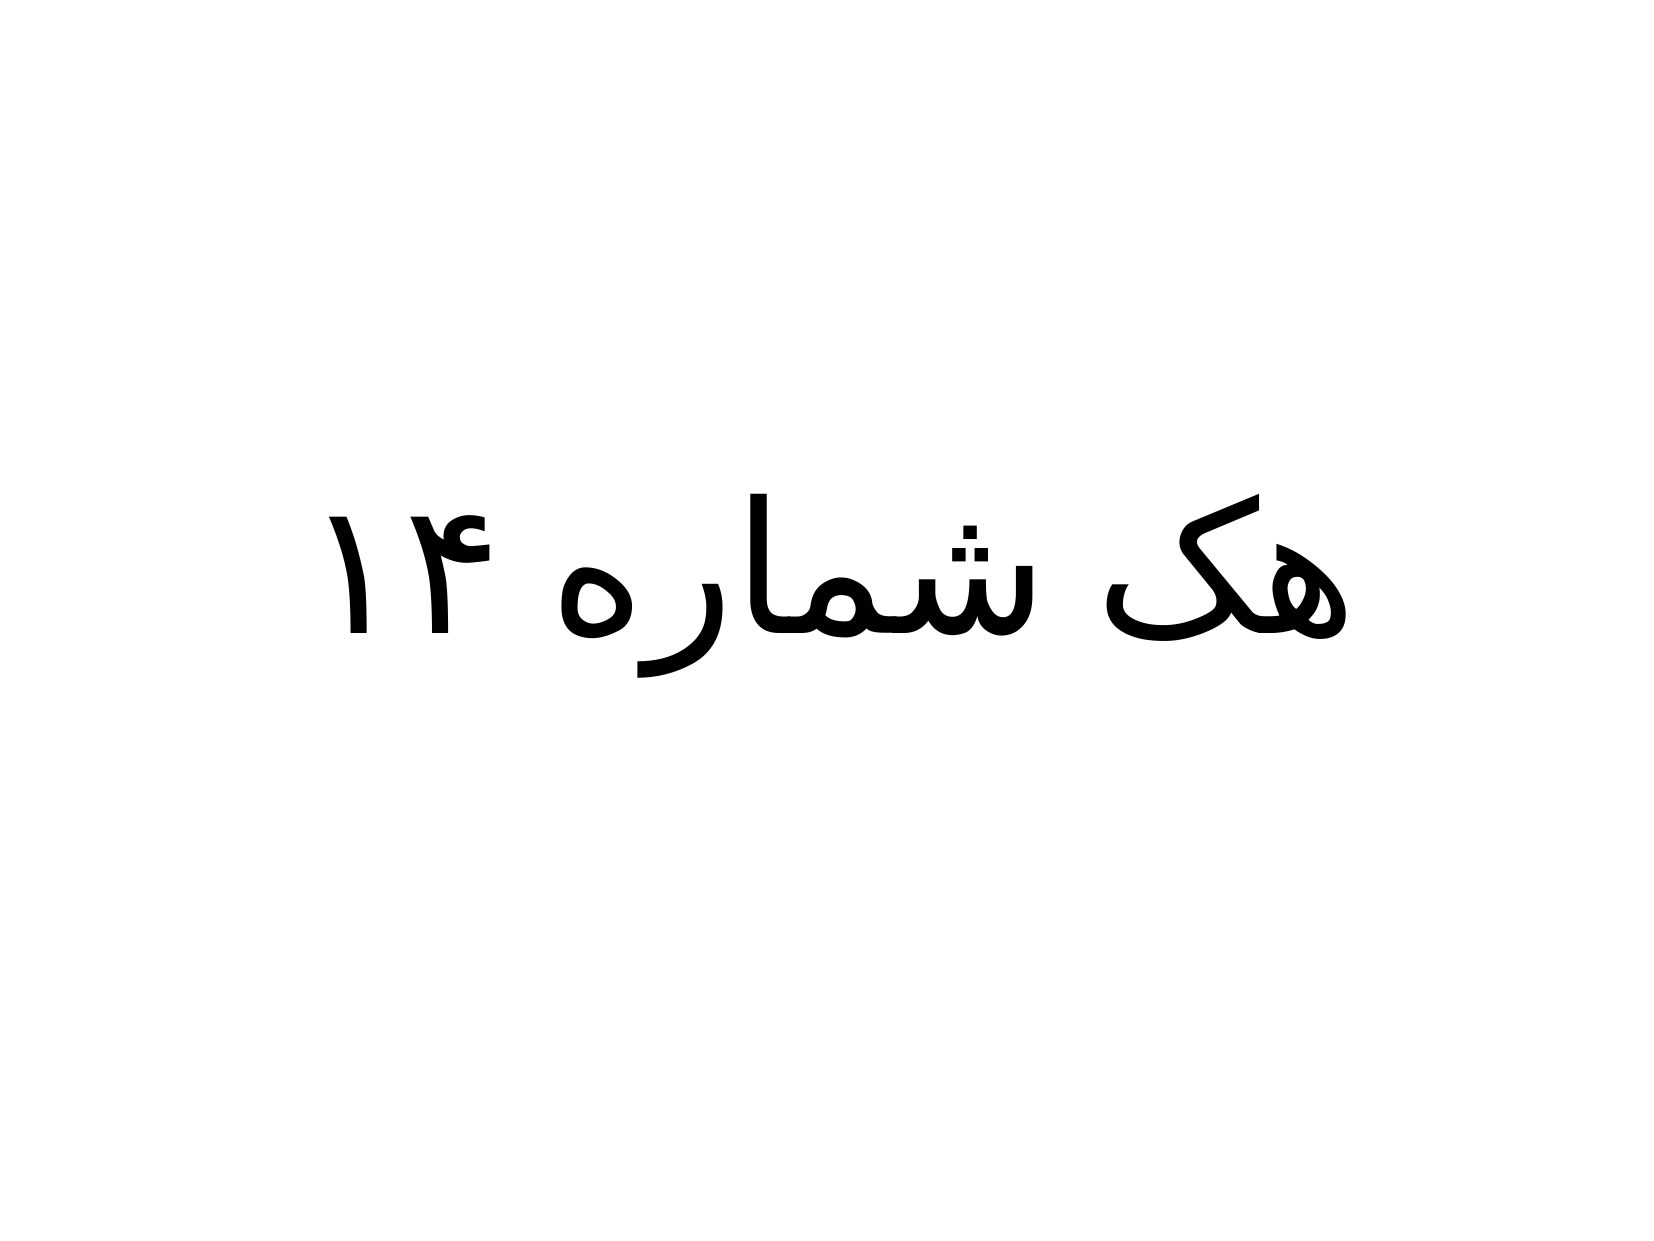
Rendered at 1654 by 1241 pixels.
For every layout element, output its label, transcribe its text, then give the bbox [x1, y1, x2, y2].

title هک شماره ۱۴ [86, 482, 1576, 695]
